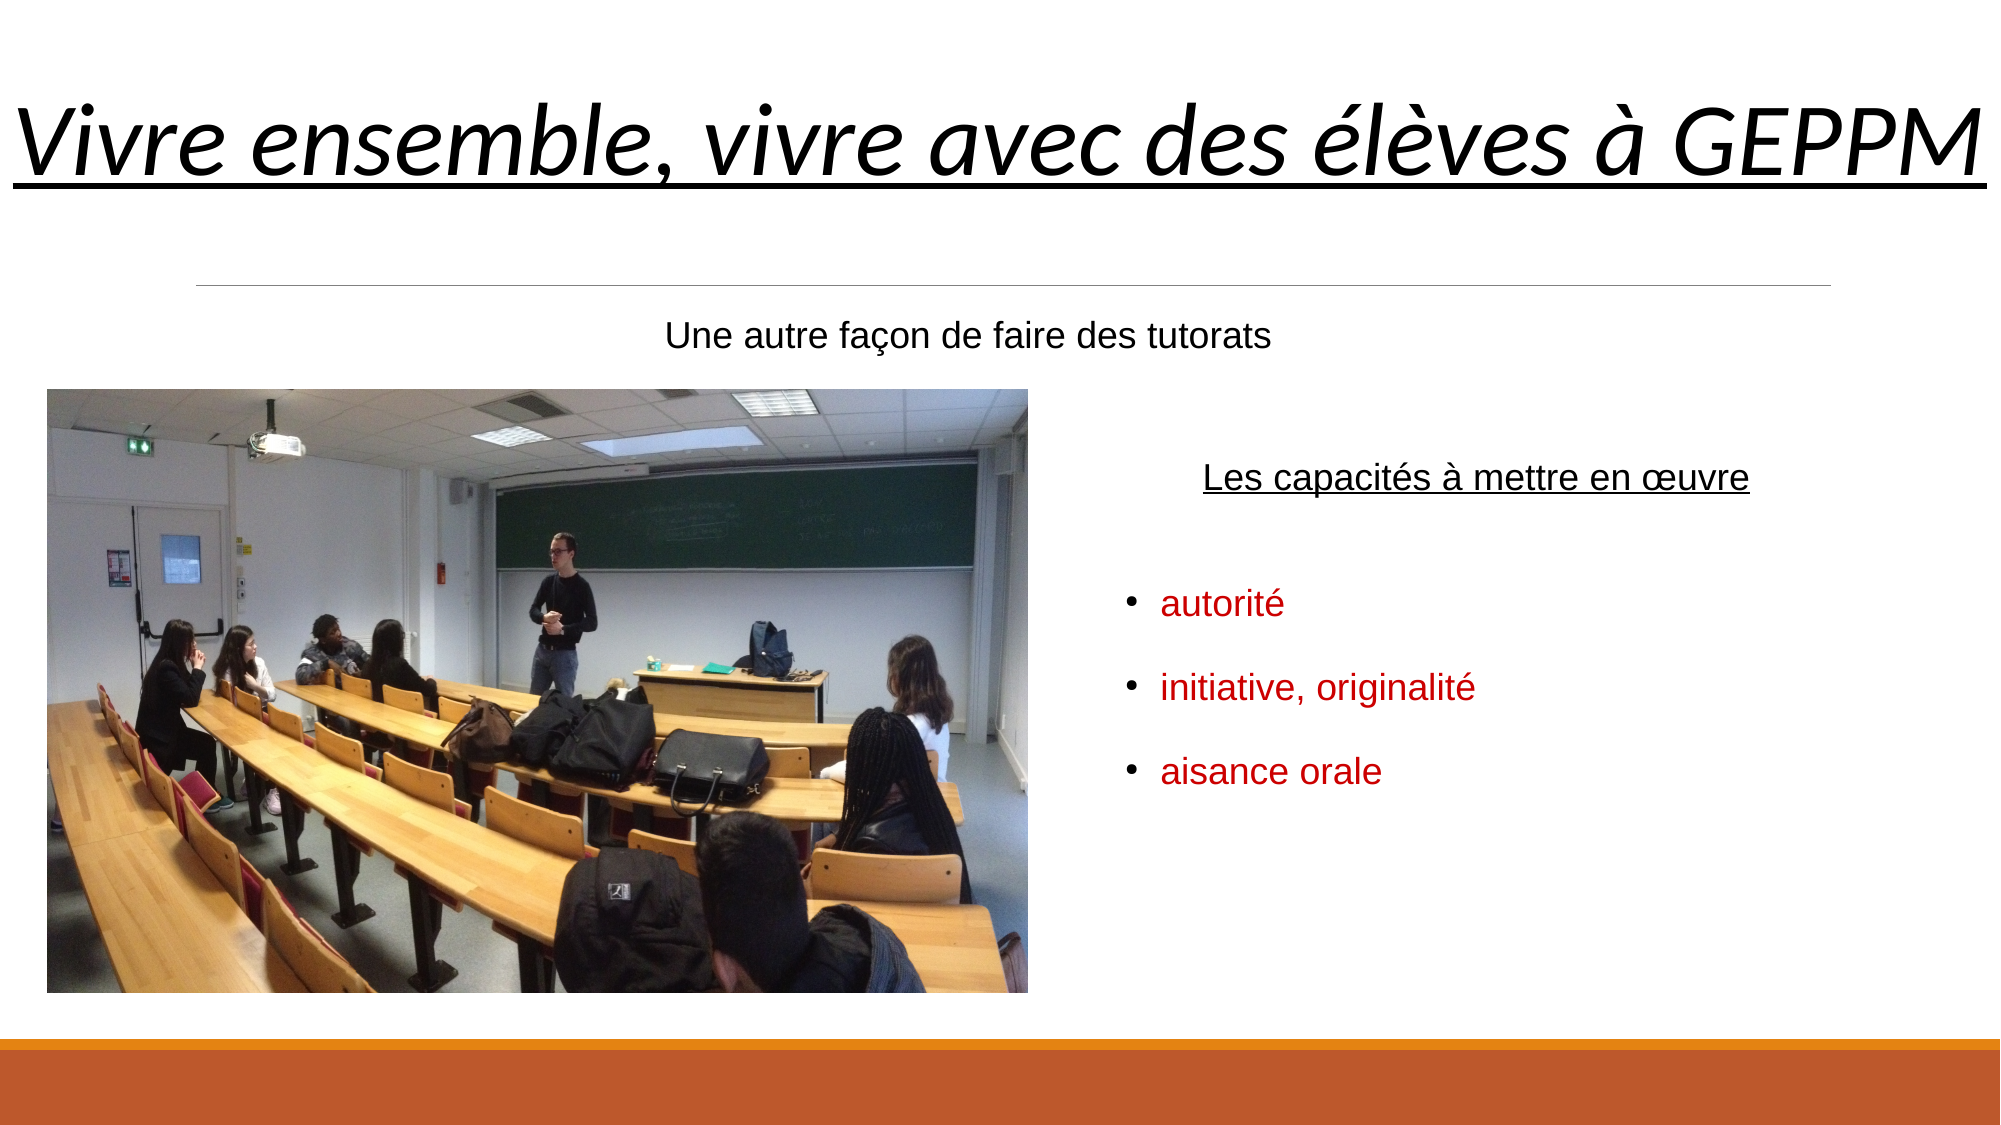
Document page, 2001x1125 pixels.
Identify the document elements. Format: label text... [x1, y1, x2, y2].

text_box Une autre façon de faire des tutorats [188, 307, 1749, 364]
text_box Vivre ensemble, vivre avec des élèves à GEPPM [0, 64, 2000, 205]
text_box Les capacités à mettre en œuvre autorité initiative, originalité aisance orale [1110, 448, 1843, 801]
picture [47, 389, 1028, 993]
